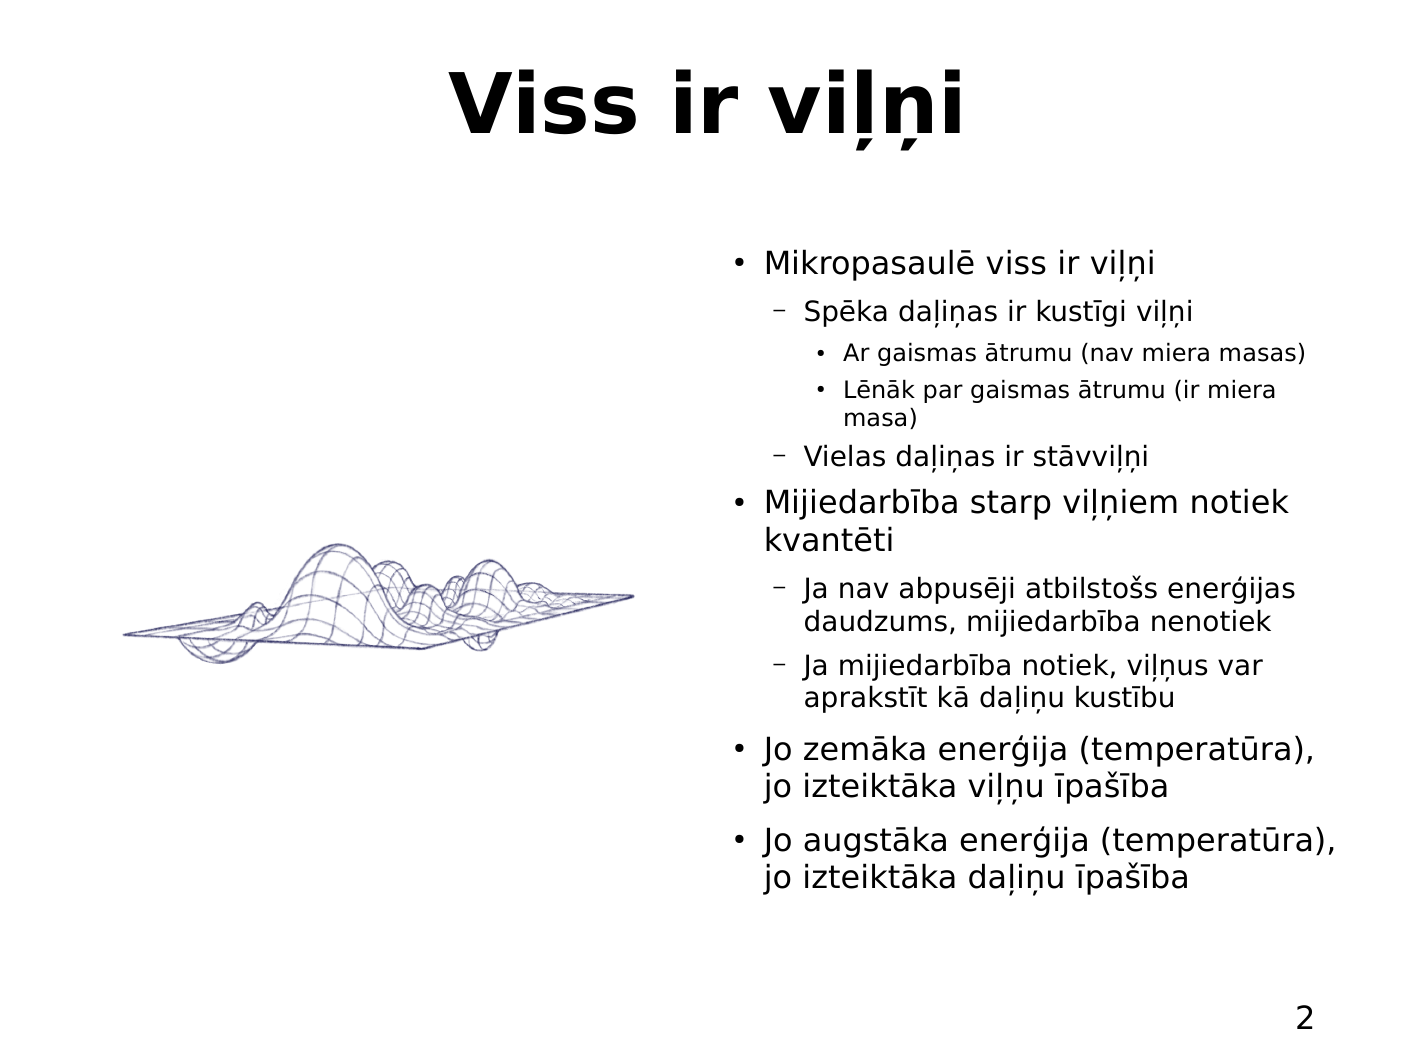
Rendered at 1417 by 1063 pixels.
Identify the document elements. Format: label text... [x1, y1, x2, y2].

title Viss ir viļņi [70, 42, 1346, 168]
list Mikropasaulē viss ir viļņi Spēka daļiņas ir kustīgi viļņi Ar gaismas ātrumu (nav miera masas) Lēnāk par gaismas ātrumu (ir miera masa) Vielas daļiņas ir stāvviļņi Mijiedarbība starp viļņiem notiek kvantēti Ja nav abpusēji atbilstošs enerģijas daudzums, mijiedarbība nenotiek Ja mijiedarbība notiek, viļņus var aprakstīt kā daļiņu kustību Jo zemāka enerģija (temperatūra), jo izteiktāka viļņu īpašība Jo augstāka enerģija (temperatūra), jo izteiktāka daļiņu īpašība [724, 244, 1347, 925]
picture [70, 536, 680, 672]
